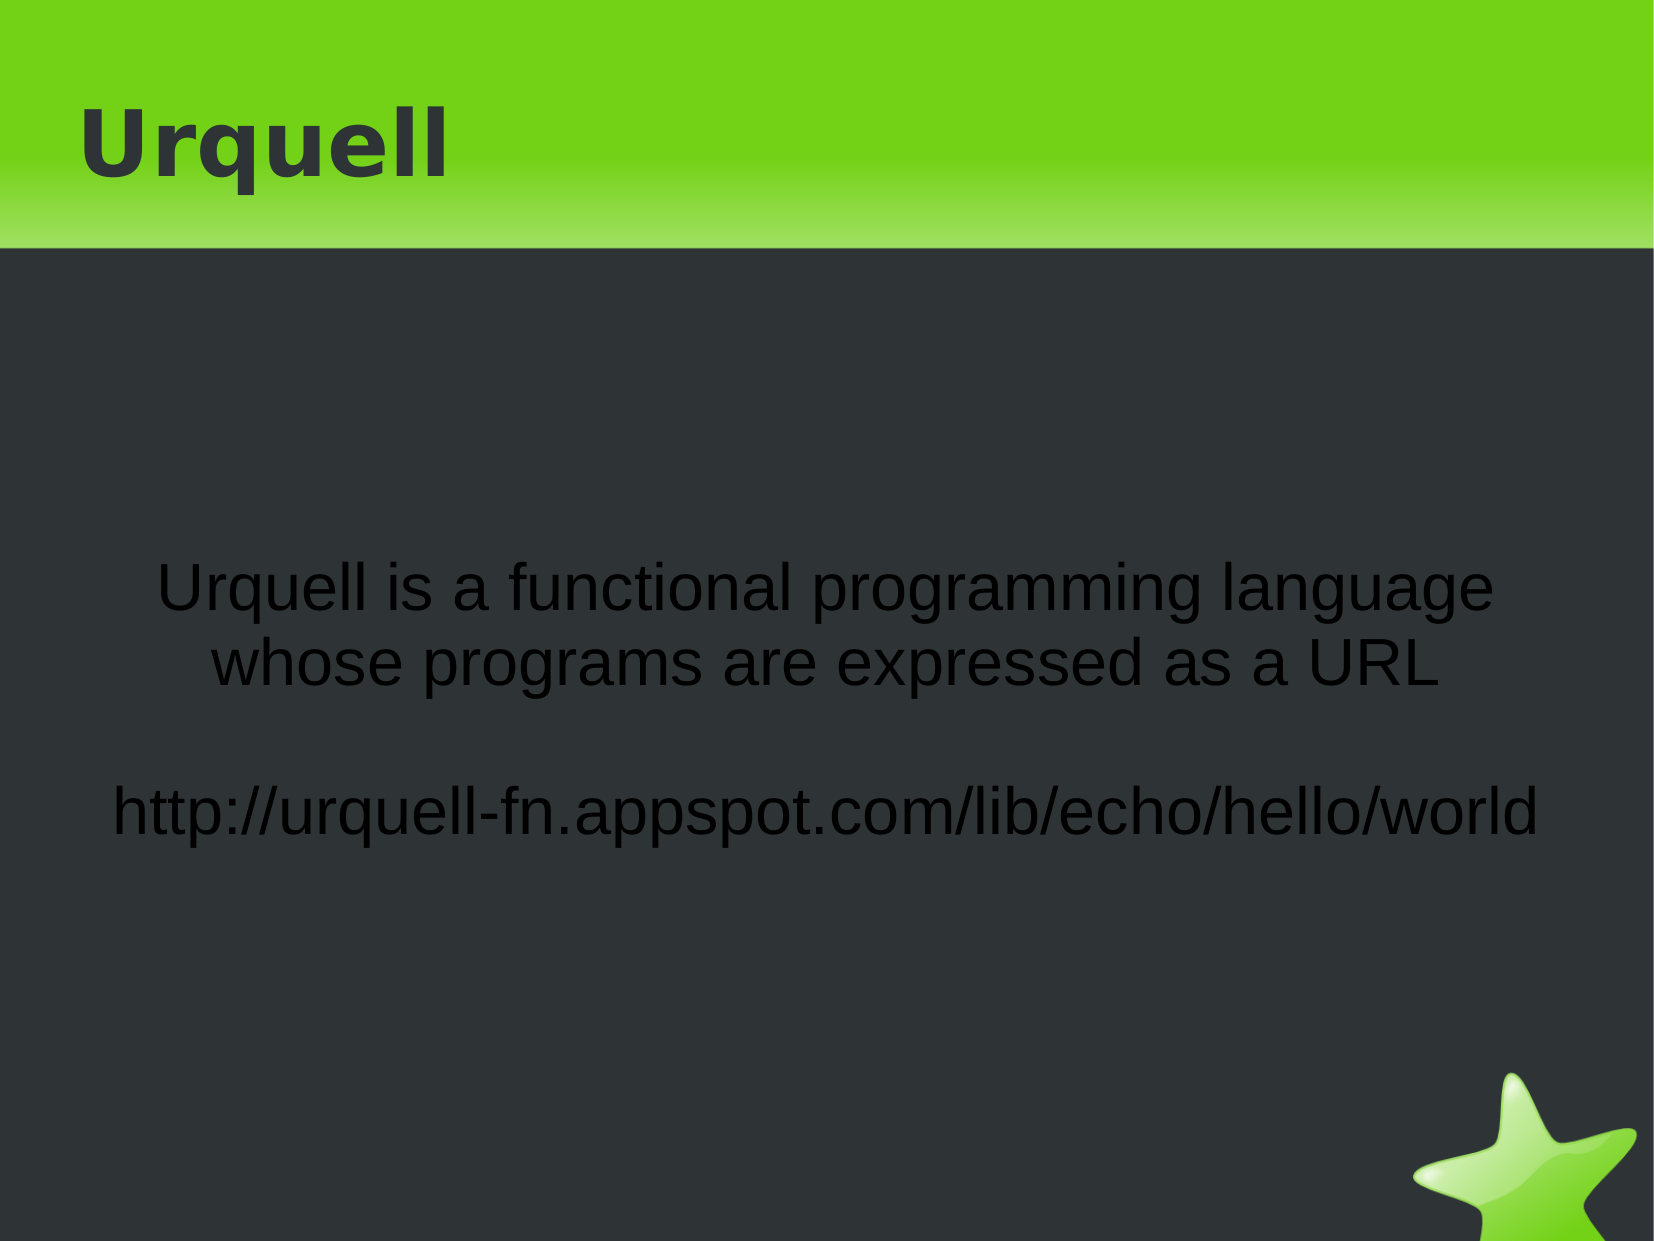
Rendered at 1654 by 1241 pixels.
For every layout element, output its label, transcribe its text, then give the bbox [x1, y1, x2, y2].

title Urquell [76, 41, 1565, 249]
picture [0, 0, 1654, 1241]
subtitle Urquell is a functional programming language whose programs are expressed as a URL http://urquell-fn.appspot.com/lib/echo/hello/world [82, 290, 1571, 1109]
